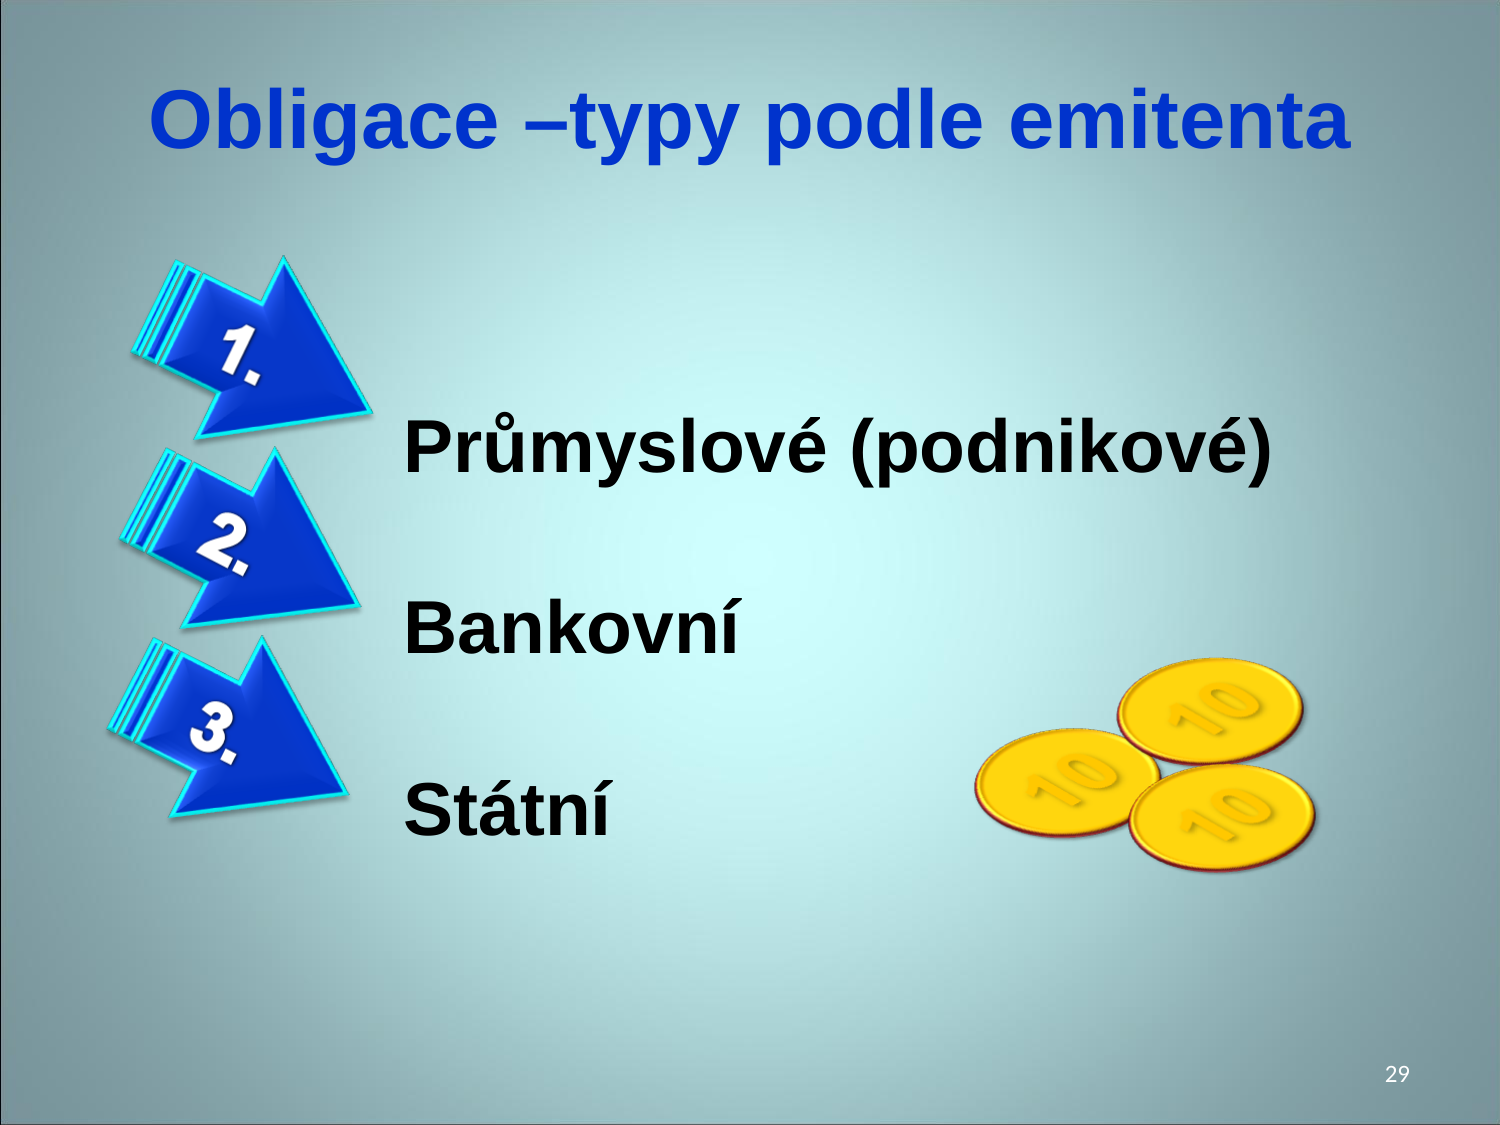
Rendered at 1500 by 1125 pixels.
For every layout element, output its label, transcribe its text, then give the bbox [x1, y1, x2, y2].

picture [0, 0, 1500, 1125]
title Obligace –typy podle emitenta [75, 45, 1426, 185]
text_box <číslo> [1074, 1042, 1426, 1103]
list Průmyslové (podnikové) Bankovní Státní [88, 207, 1439, 1071]
